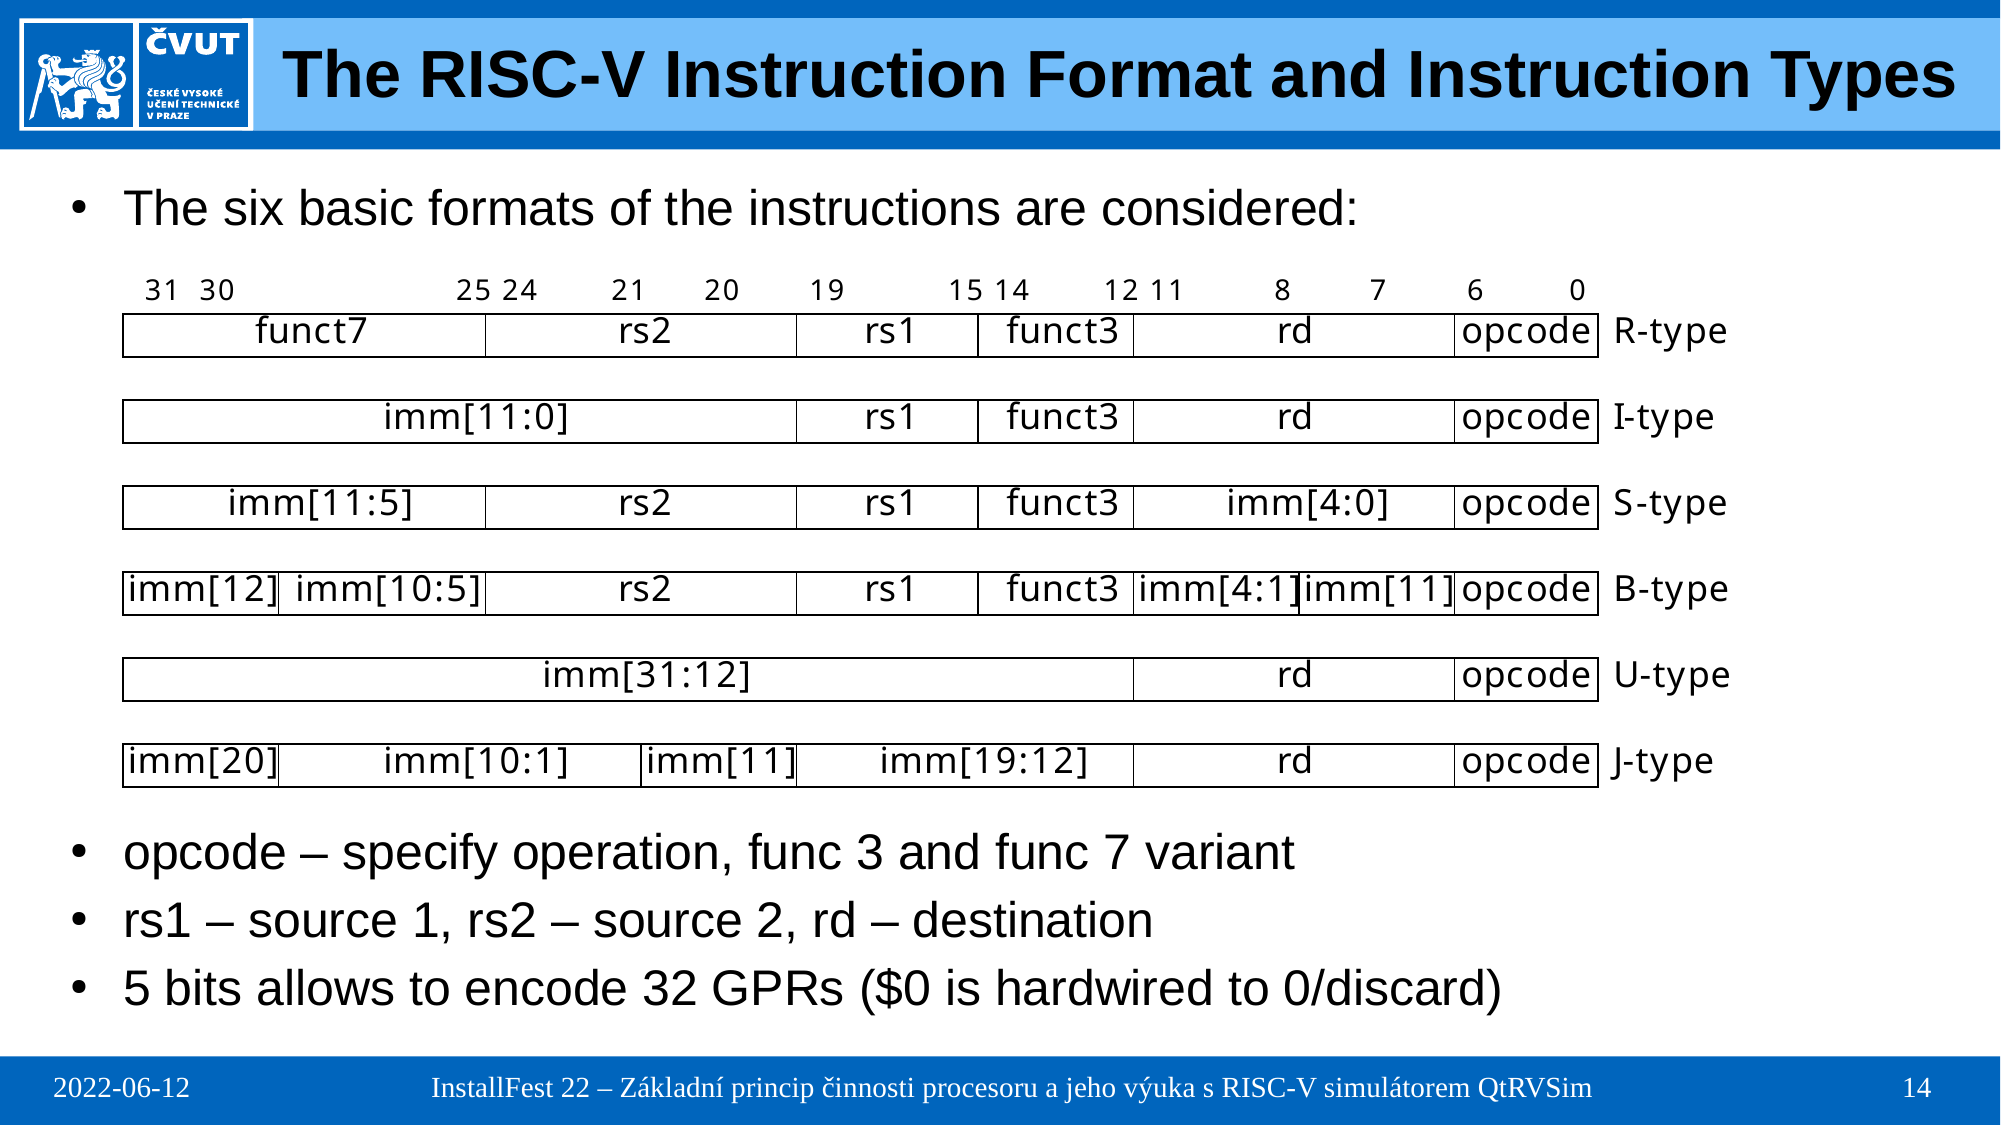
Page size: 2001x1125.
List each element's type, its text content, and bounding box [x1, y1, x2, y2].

title The RISC-V Instruction Format and Instruction Types [253, 18, 2001, 131]
chart [78, 248, 1738, 820]
list opcode – specify operation, func 3 and func 7 variant rs1 – source 1, rs2 – source 2, rd – destination 5 bits allows to encode 32 GPRs ($0 is hardwired to 0/discard) [37, 816, 1640, 1036]
list The six basic formats of the instructions are considered: [37, 172, 1447, 254]
